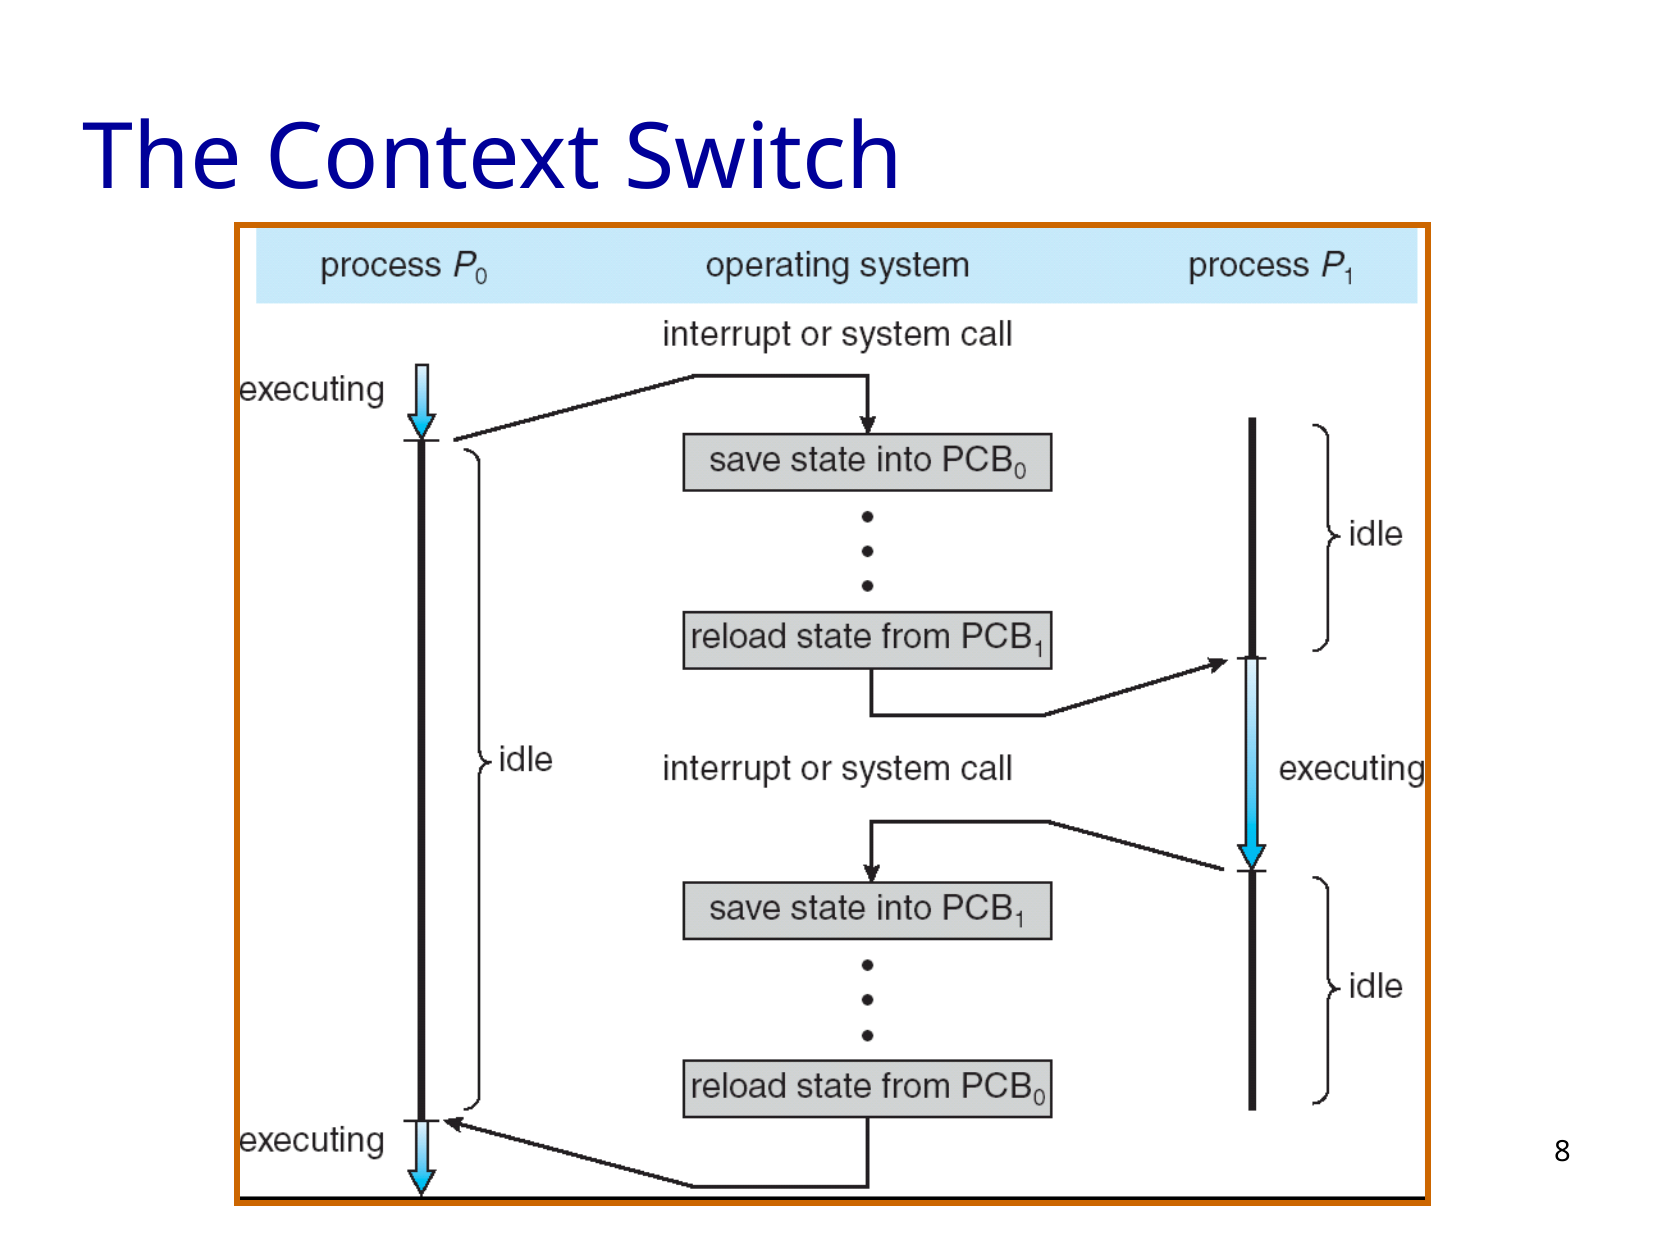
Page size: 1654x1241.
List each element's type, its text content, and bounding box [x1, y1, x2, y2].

title The Context Switch [82, 49, 1571, 257]
picture [240, 228, 1426, 1201]
